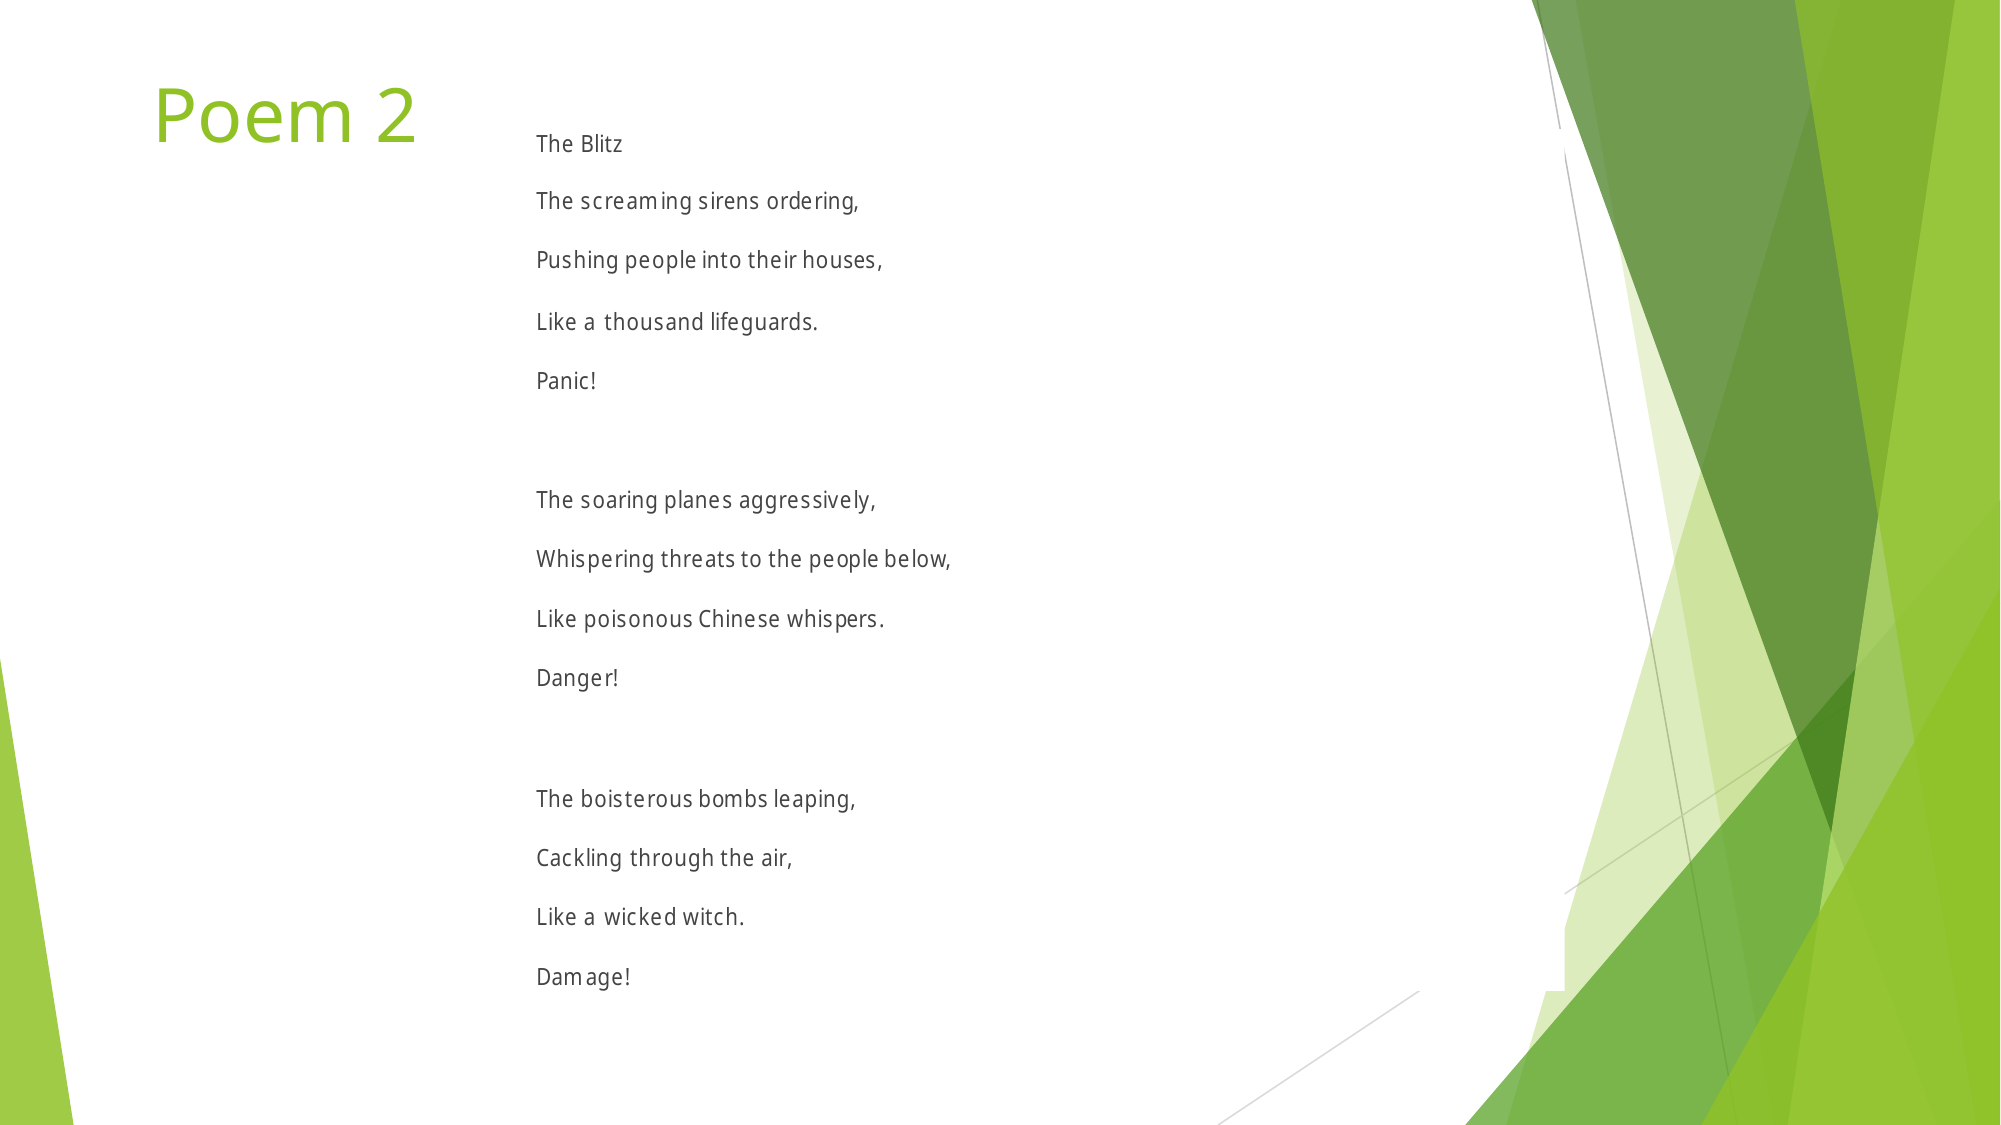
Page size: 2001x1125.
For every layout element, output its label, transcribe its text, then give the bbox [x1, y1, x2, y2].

title Poem 2 [137, 59, 1863, 197]
picture [536, 96, 1565, 1014]
